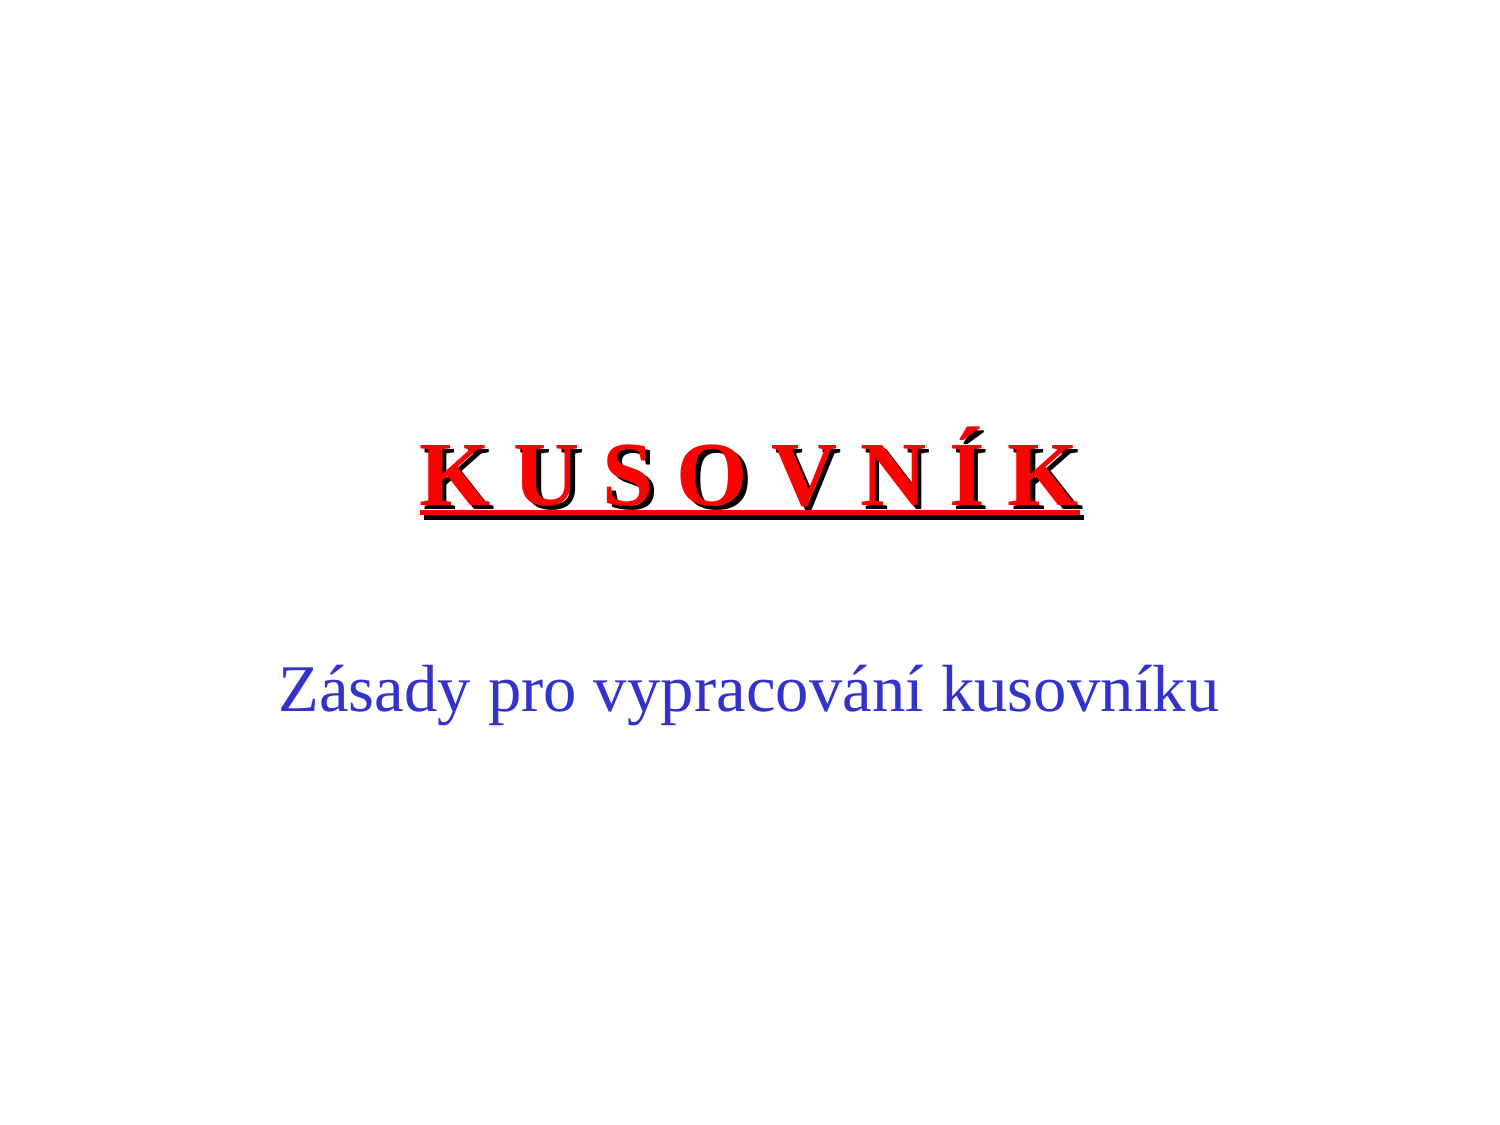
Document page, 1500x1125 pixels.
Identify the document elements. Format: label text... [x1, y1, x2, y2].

title K U S O V N Í K [112, 375, 1388, 563]
subtitle Zásady pro vypracování kusovníku [225, 637, 1276, 925]
